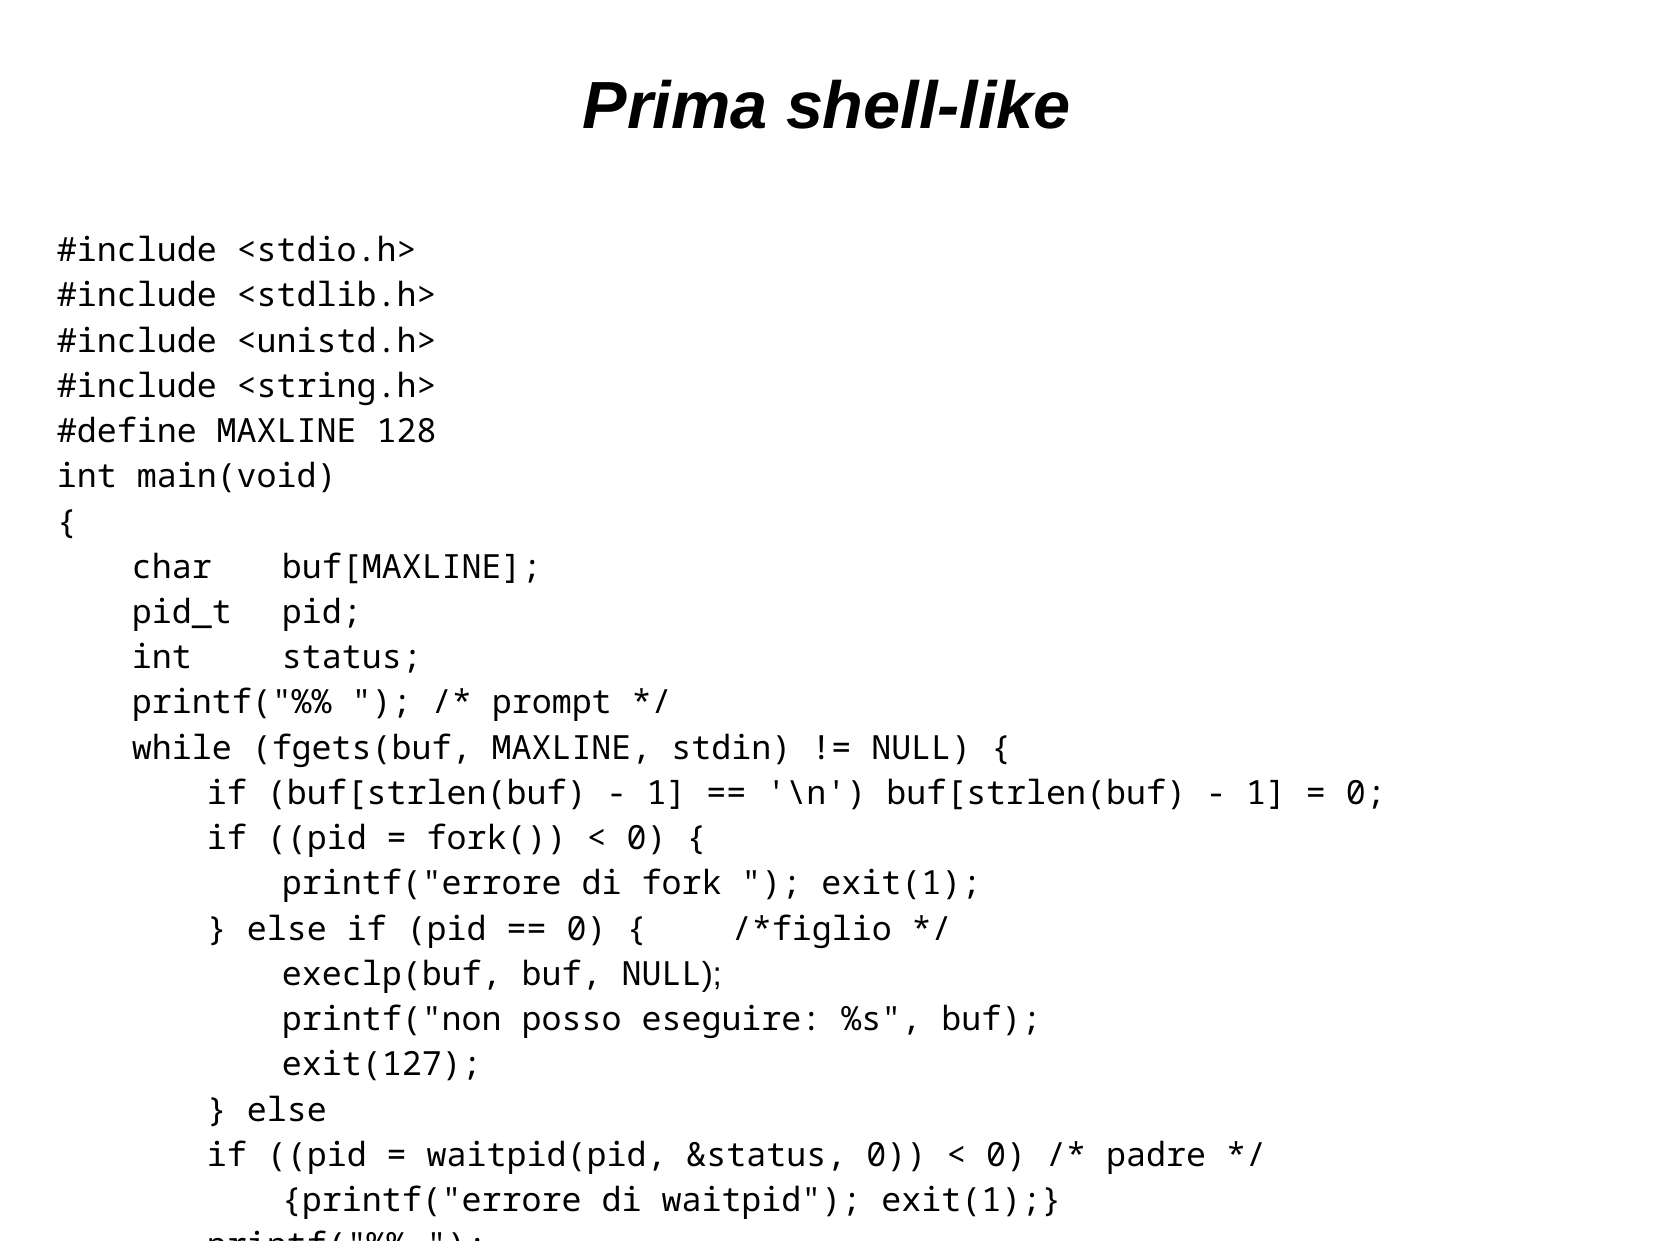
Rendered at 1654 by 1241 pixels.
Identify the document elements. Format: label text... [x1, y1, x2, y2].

title Prima shell-like [82, 2, 1571, 210]
text_box #include <stdio.h> #include <stdlib.h> #include <unistd.h> #include <string.h> #define MAXLINE 128 int main(void) { char buf[MAXLINE]; pid_t pid; int status; printf("%% "); /* prompt */ while (fgets(buf, MAXLINE, stdin) != NULL) { if (buf[strlen(buf) - 1] == '\n') buf[strlen(buf) - 1] = 0; if ((pid = fork()) < 0) { printf("errore di fork "); exit(1); } else if (pid == 0) { /*figlio */ execlp(buf, buf, NULL); printf("non posso eseguire: %s", buf); exit(127); } else if ((pid = waitpid(pid, &status, 0)) < 0) /* padre */ {printf("errore di waitpid"); exit(1);} printf("%% "); } exit(0); } [42, 218, 1618, 1241]
